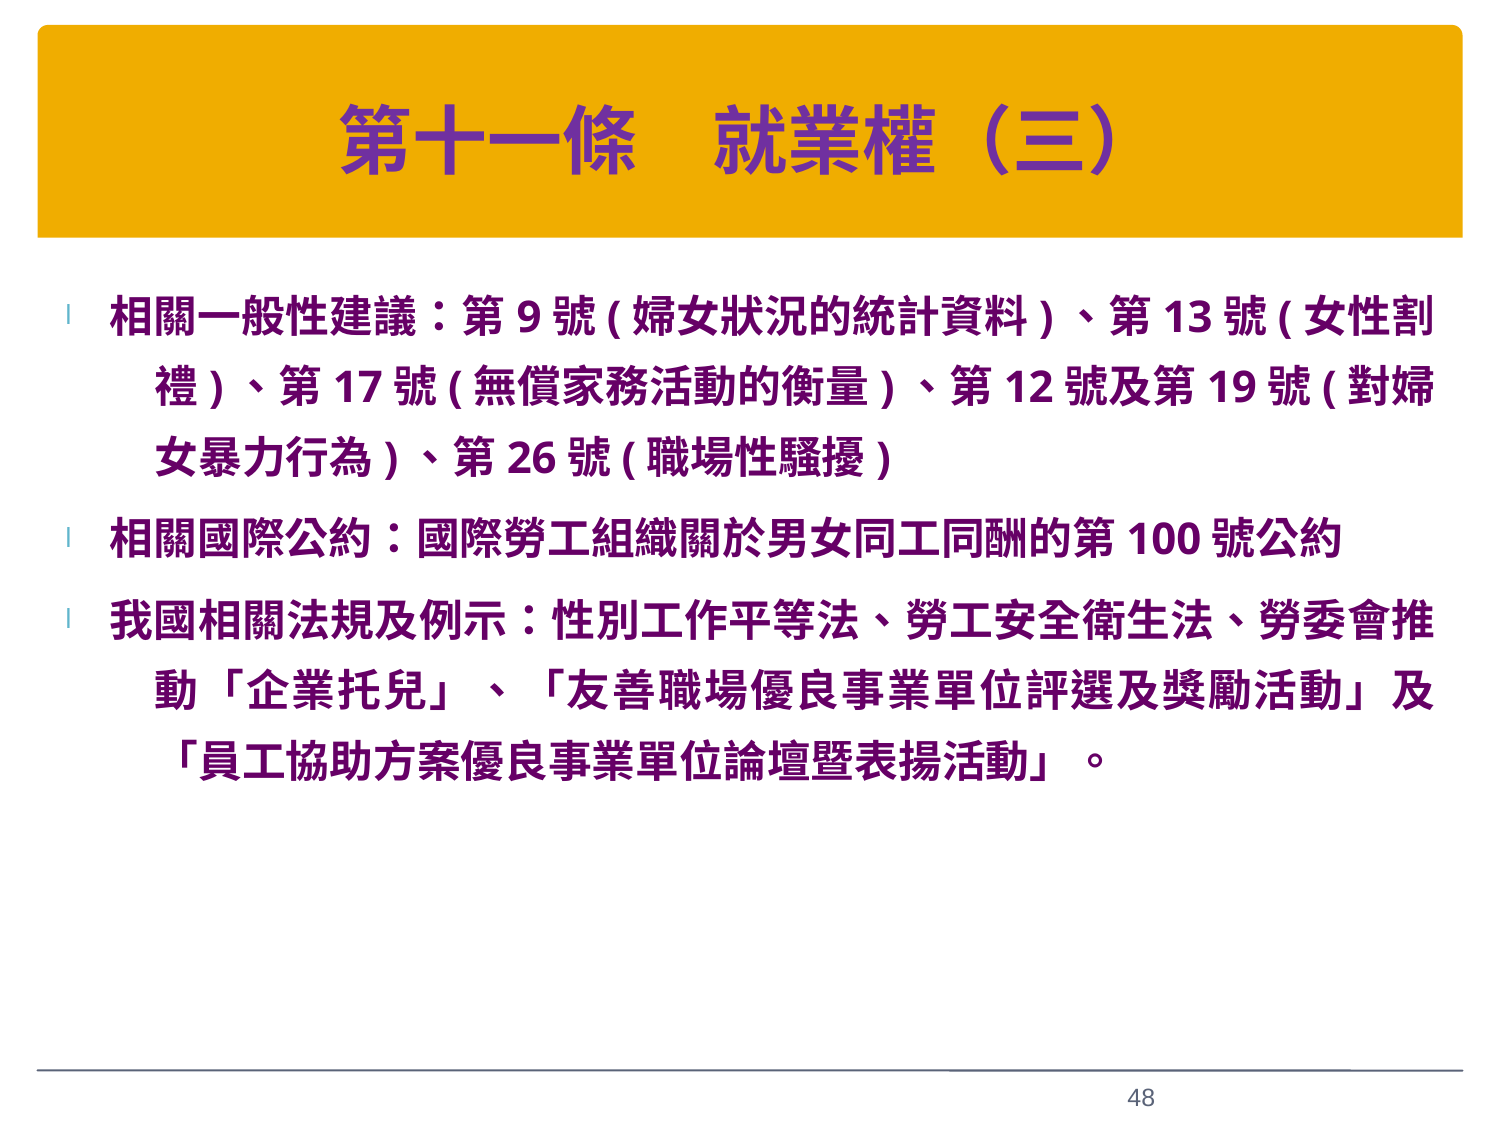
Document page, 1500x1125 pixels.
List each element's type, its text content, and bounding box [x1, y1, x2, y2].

title 第十一條 就業權（三） [50, 45, 1451, 233]
list 相關一般性建議：第9號(婦女狀況的統計資料)、第13號(女性割禮)、第17號(無償家務活動的衡量)、第12號及第19號(對婦女暴力行為)、第26號(職場性騷擾) 相關國際公約：國際勞工組織關於男女同工同酬的第100號公約 我國相關法規及例示：性別工作平等法、勞工安全衛生法、勞委會推動「企業托兒」、「友善職場優良事業單位評選及獎勵活動」及「員工協助方案優良事業單位論壇暨表揚活動」。 [50, 262, 1451, 1051]
text_box 48 [1112, 1069, 1463, 1123]
